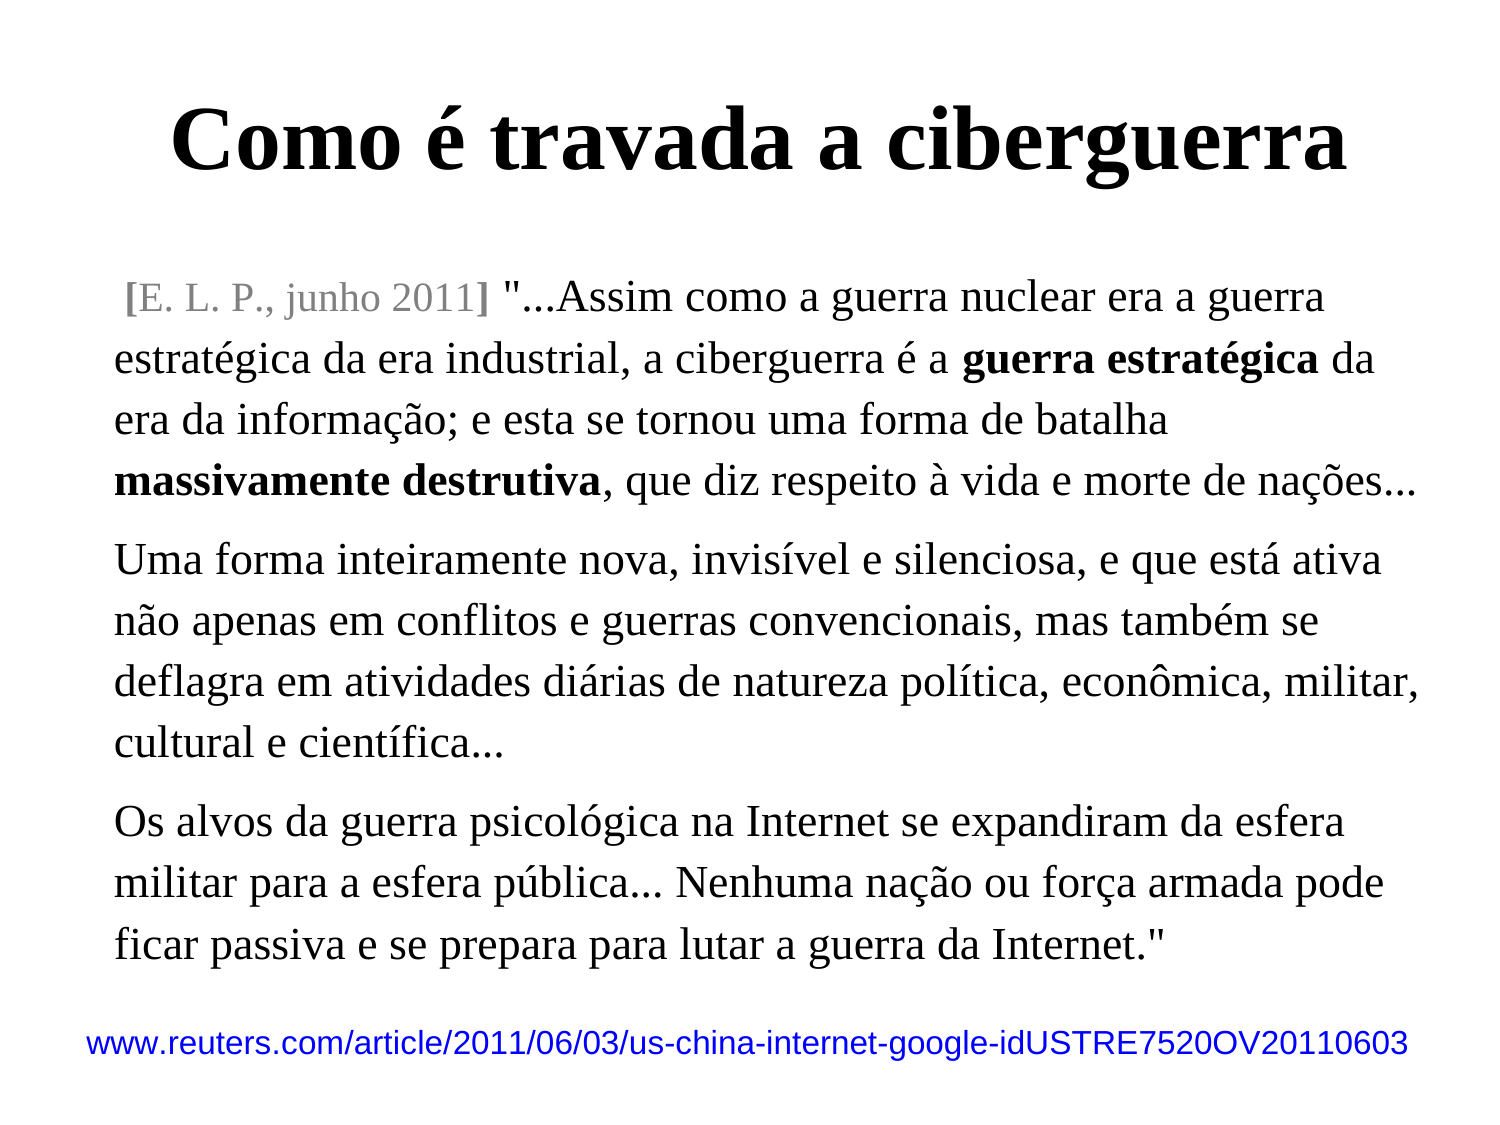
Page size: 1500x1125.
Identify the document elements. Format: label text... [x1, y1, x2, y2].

text_box [E. L. P., junho 2011] "...Assim como a guerra nuclear era a guerra estratégica da era industrial, a ciberguerra é a guerra estratégica da era da informação; e esta se tornou uma forma de batalha massivamente destrutiva, que diz respeito à vida e morte de nações... Uma forma inteiramente nova, invisível e silenciosa, e que está ativa não apenas em conflitos e guerras convencionais, mas também se deflagra em atividades diárias de natureza política, econômica, militar, cultural e científica... Os alvos da guerra psicológica na Internet se expandiram da esfera militar para a esfera pública... Nenhuma nação ou força armada pode ficar passiva e se prepara para lutar a guerra da Internet." [98, 247, 1444, 977]
title Como é travada a ciberguerra [81, 63, 1438, 214]
text_box www.reuters.com/article/2011/06/03/us-china-internet-google-idUSTRE7520OV20110603 [25, 1016, 1470, 1062]
